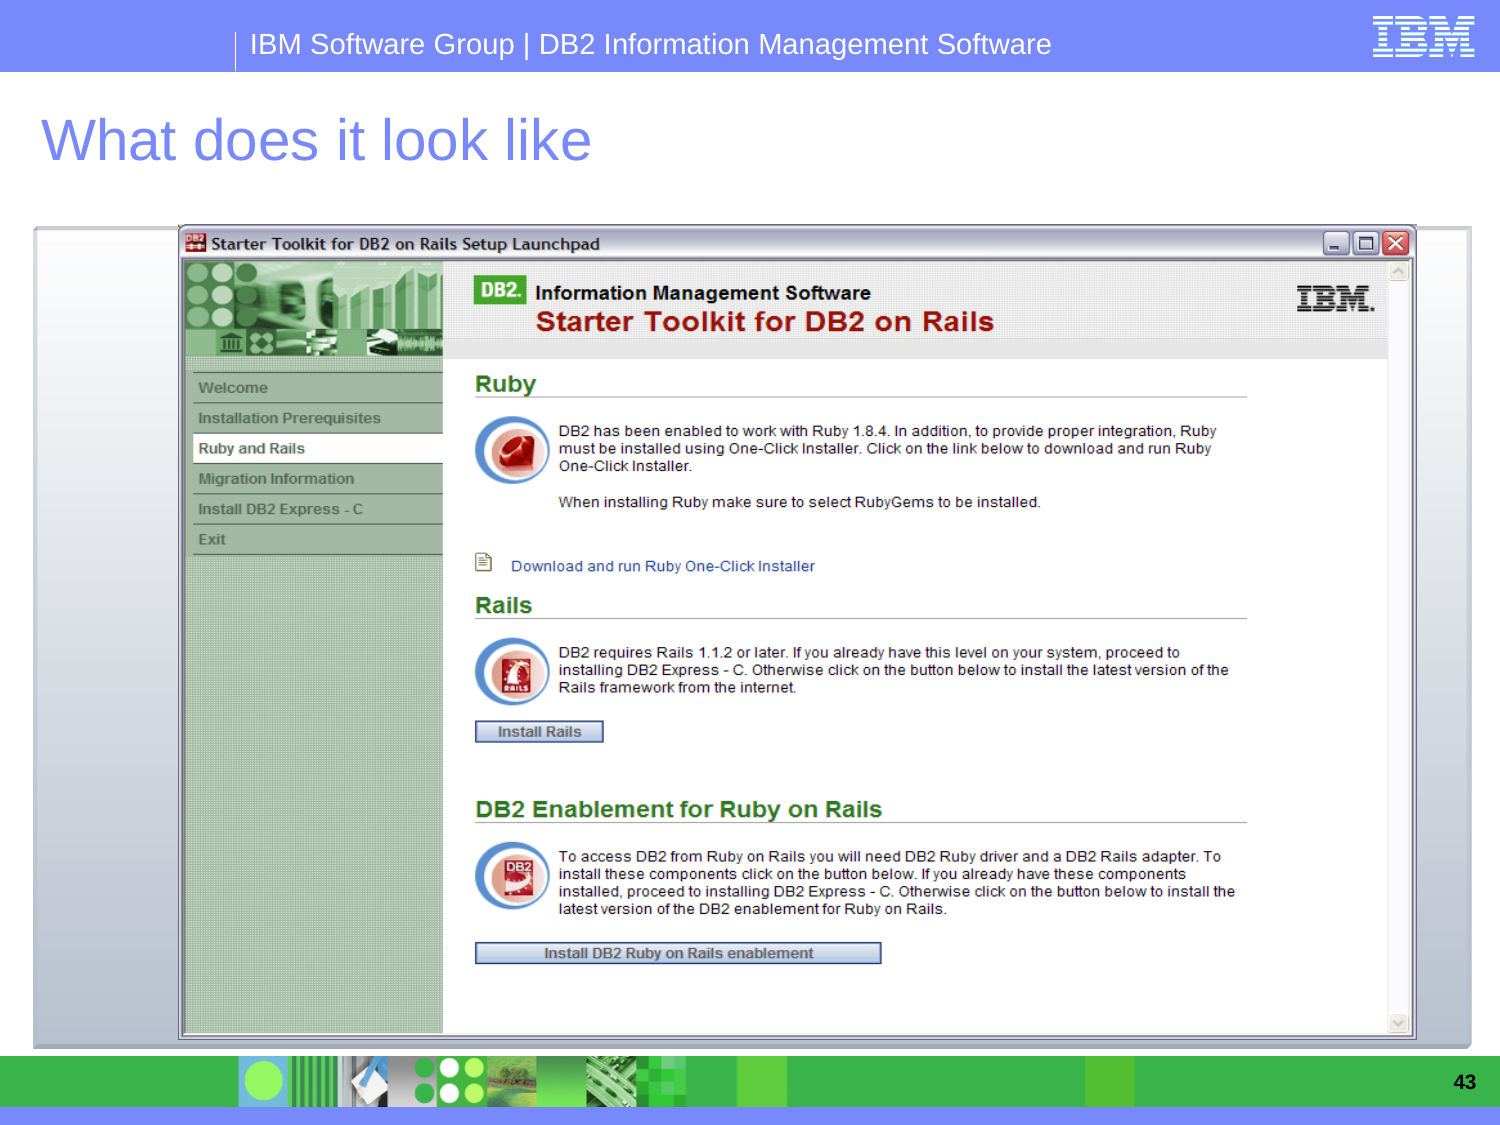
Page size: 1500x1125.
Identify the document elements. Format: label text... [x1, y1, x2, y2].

picture [0, 1056, 1500, 1107]
picture [178, 224, 1417, 1040]
title What does it look like [26, 104, 1416, 183]
